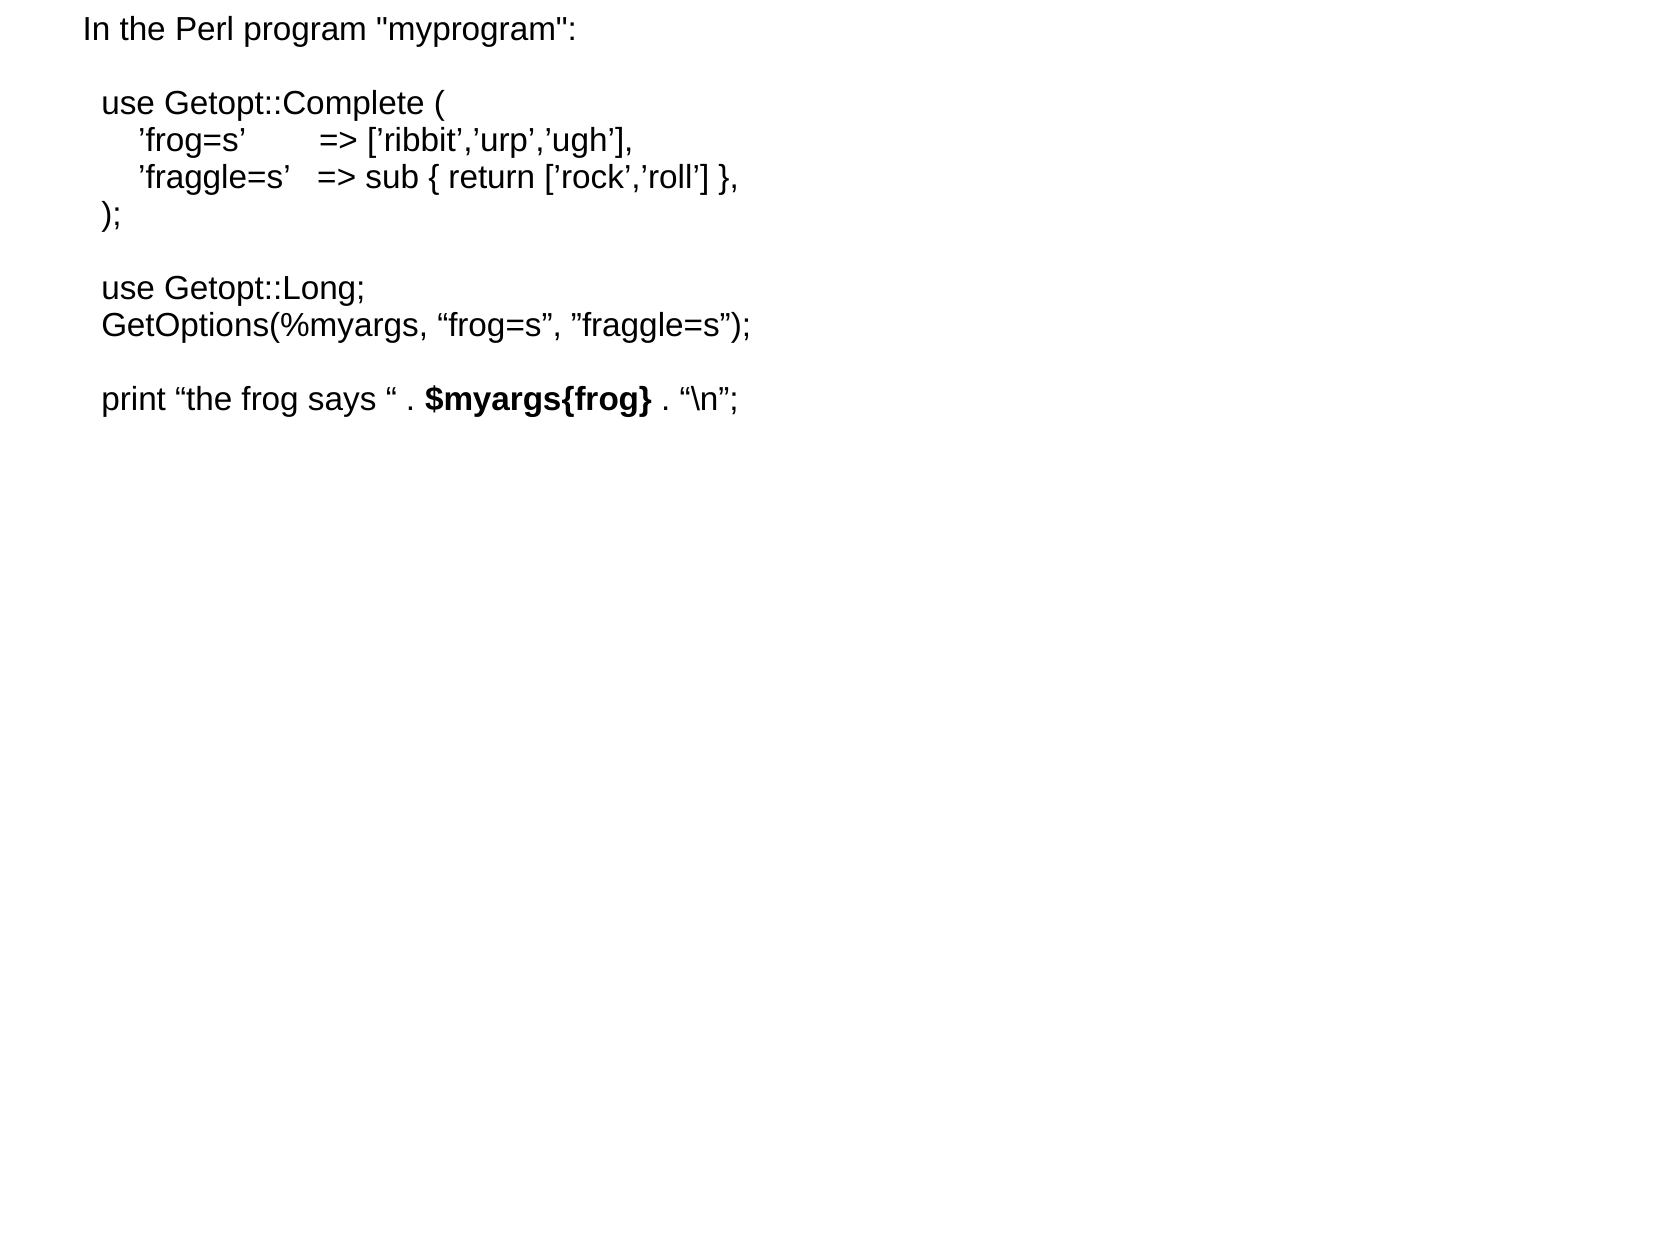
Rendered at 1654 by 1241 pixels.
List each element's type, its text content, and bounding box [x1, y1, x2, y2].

subtitle In the Perl program "myprogram": use Getopt::Complete ( ’frog=s’ => [’ribbit’,’urp’,’ugh’], ’fraggle=s’ => sub { return [’rock’,’roll’] }, ); use Getopt::Long; GetOptions(%myargs, “frog=s”, ”fraggle=s”); print “the frog says “ . $myargs{frog} . “\n”; [82, 10, 1571, 1070]
